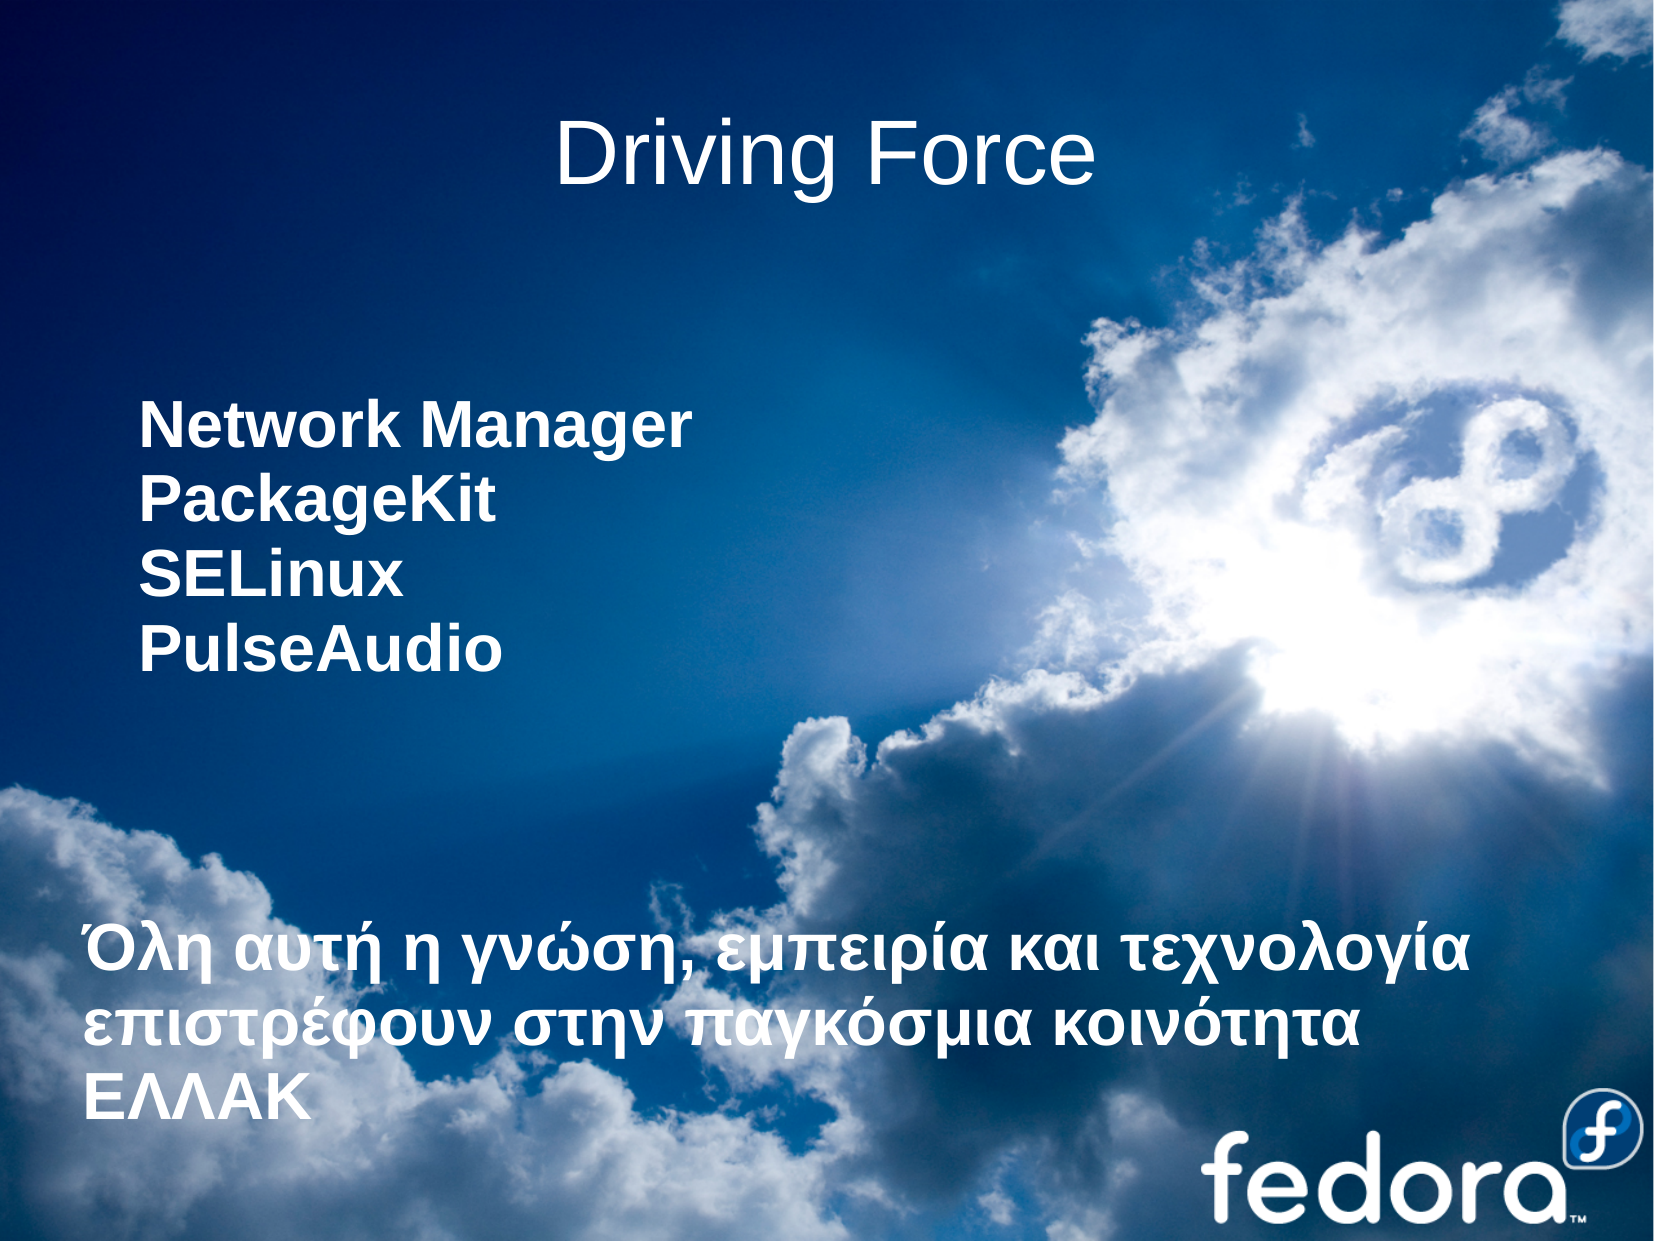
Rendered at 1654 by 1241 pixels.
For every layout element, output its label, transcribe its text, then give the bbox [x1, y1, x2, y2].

title Driving Force [82, 56, 1571, 250]
subtitle Network Manager PackageKit SELinux PulseAudio Όλη αυτή η γνώση, εμπειρία και τεχνολογία επιστρέφουν στην παγκόσμια κοινότητα ΕΛΛΑΚ [82, 250, 1571, 1238]
picture [0, 0, 1654, 1241]
